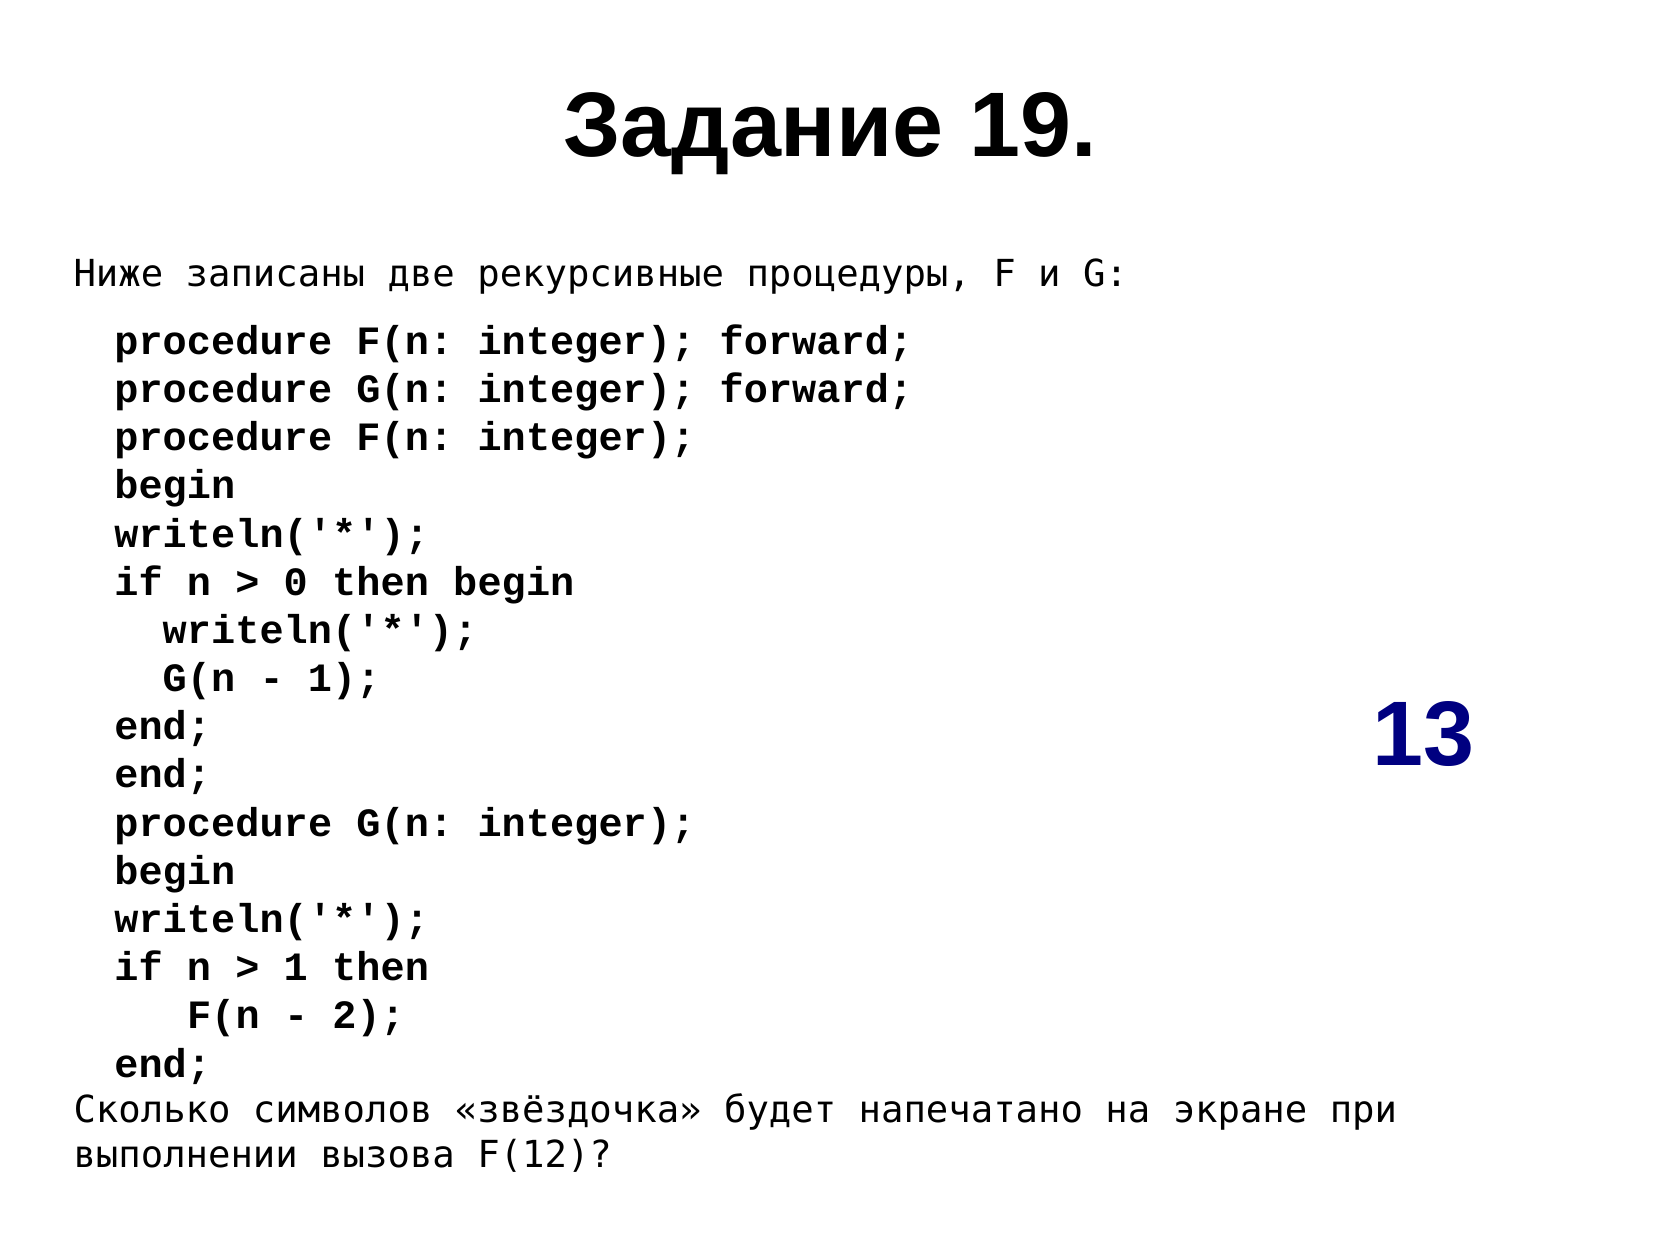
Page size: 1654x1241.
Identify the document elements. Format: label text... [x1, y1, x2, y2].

list Ниже записаны две рекурсивные процедуры, F и G: procedure F(n: integer); forward; procedure G(n: integer); forward; procedure F(n: integer); begin writeln('*'); if n > 0 then begin writeln('*'); G(n - 1); end; end; procedure G(n: integer); begin writeln('*'); if n > 1 then F(n - 2); end; Сколько символов «звёздочка» будет напечатано на экране при выполнении вызова F(12)? [58, 241, 1609, 1194]
text_box 13 [1299, 675, 1548, 841]
title Задание 19. [82, 45, 1571, 241]
